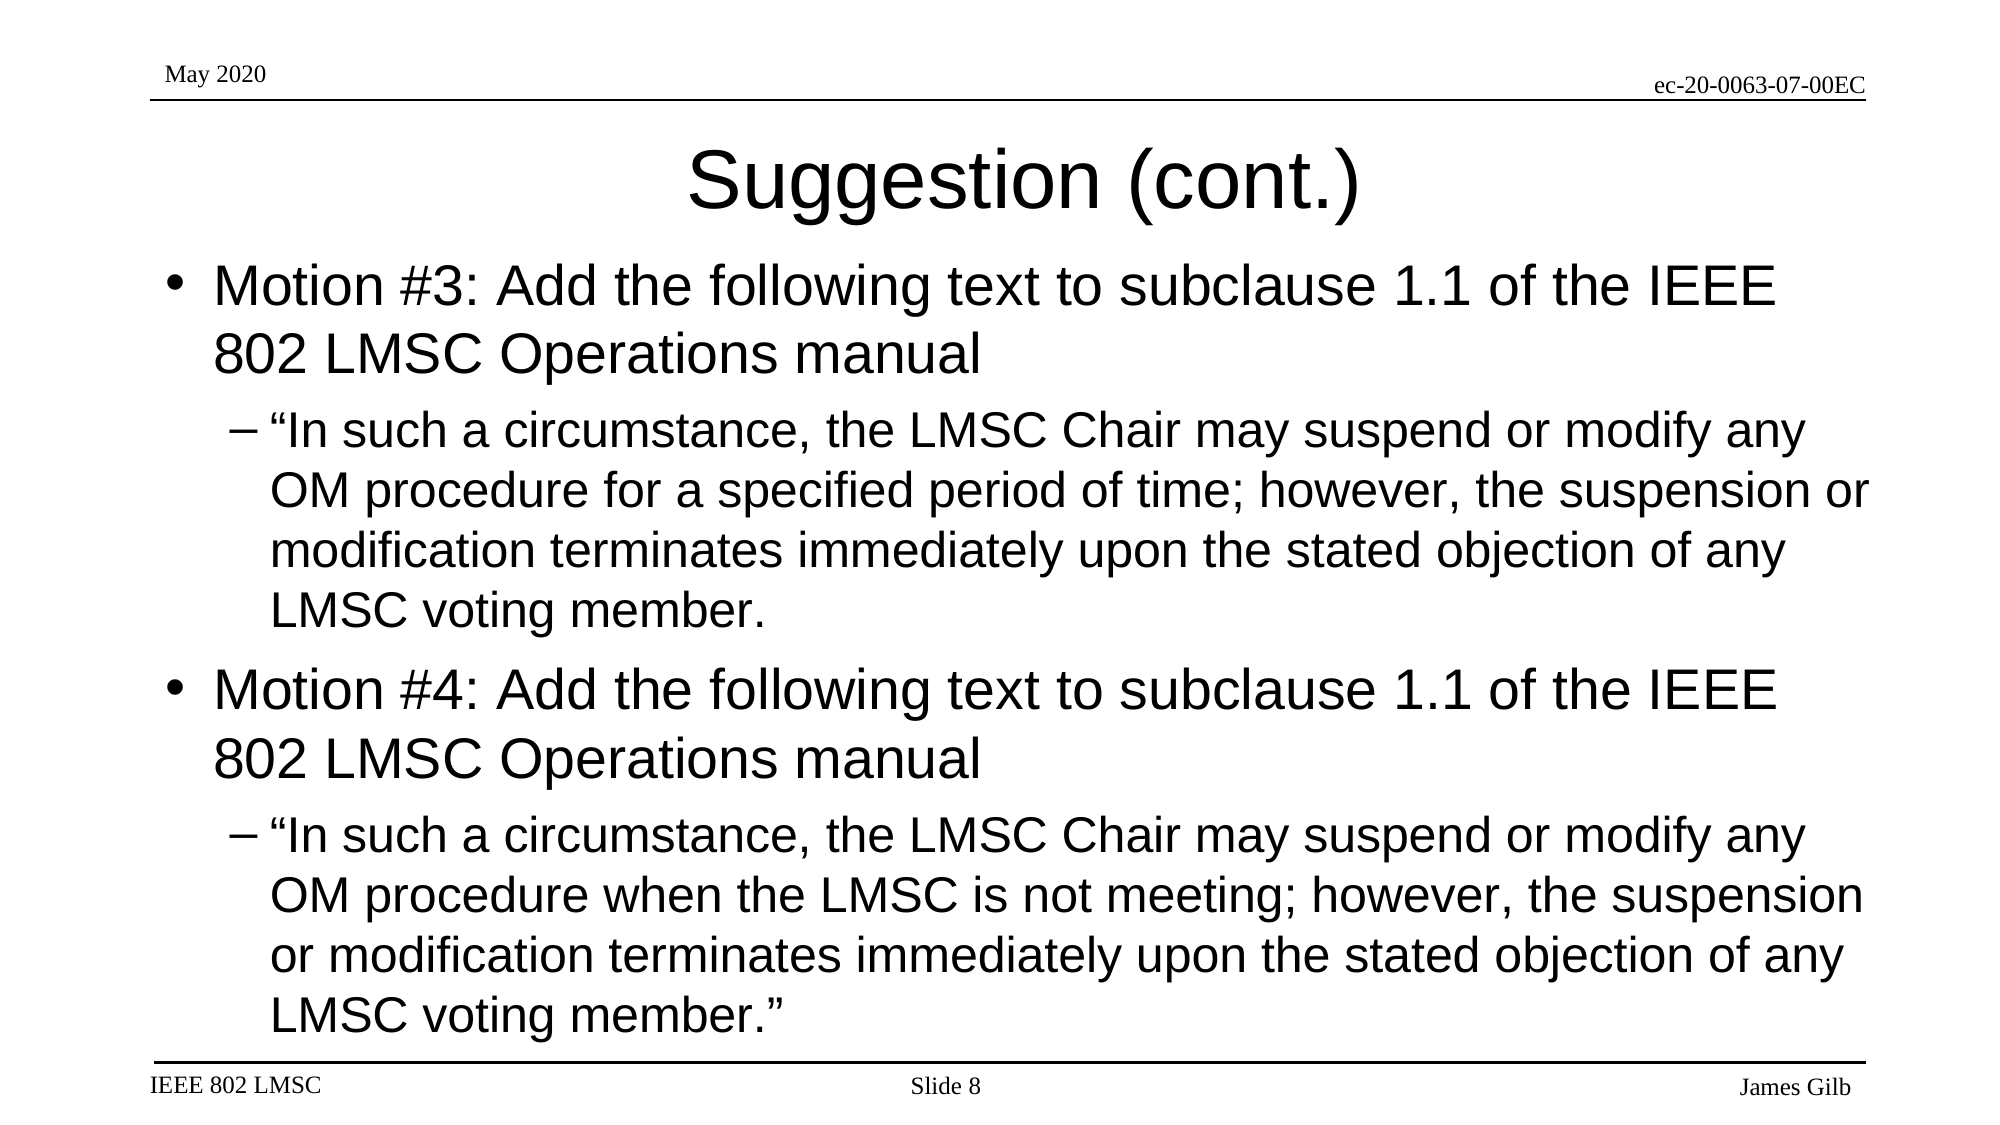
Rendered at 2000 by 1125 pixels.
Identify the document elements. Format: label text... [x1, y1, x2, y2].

title Suggestion (cont.) [149, 112, 1900, 238]
list Motion #3: Add the following text to subclause 1.1 of the IEEE 802 LMSC Operations manual “In such a circumstance, the LMSC Chair may suspend or modify any OM procedure for a specified period of time; however, the suspension or modification terminates immediately upon the stated objection of any LMSC voting member. Motion #4: Add the following text to subclause 1.1 of the IEEE 802 LMSC Operations manual “In such a circumstance, the LMSC Chair may suspend or modify any OM procedure when the LMSC is not meeting; however, the suspension or modification terminates immediately upon the stated objection of any LMSC voting member.” [149, 239, 1900, 1051]
